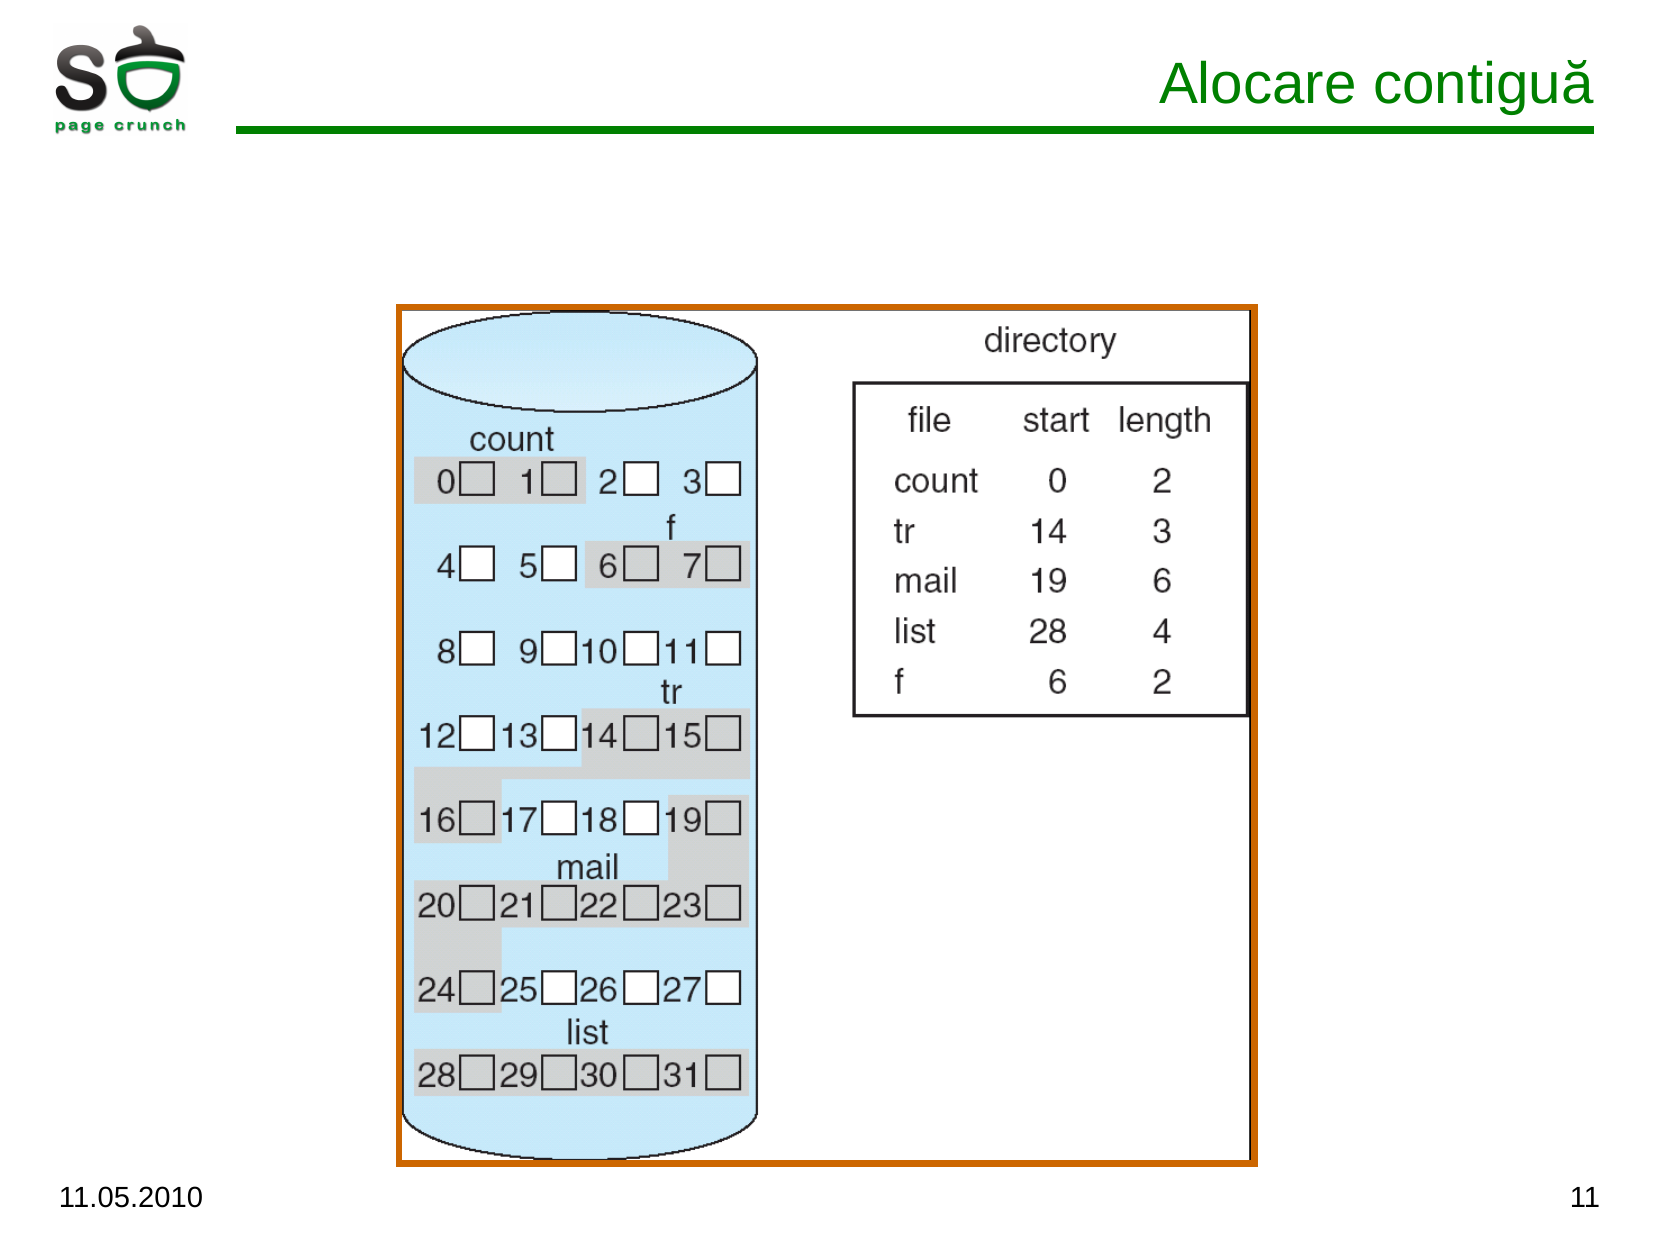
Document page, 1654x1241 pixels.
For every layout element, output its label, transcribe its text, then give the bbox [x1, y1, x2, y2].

title Alocare contiguă [236, 49, 1595, 119]
picture [53, 23, 188, 136]
picture [402, 310, 1252, 1161]
